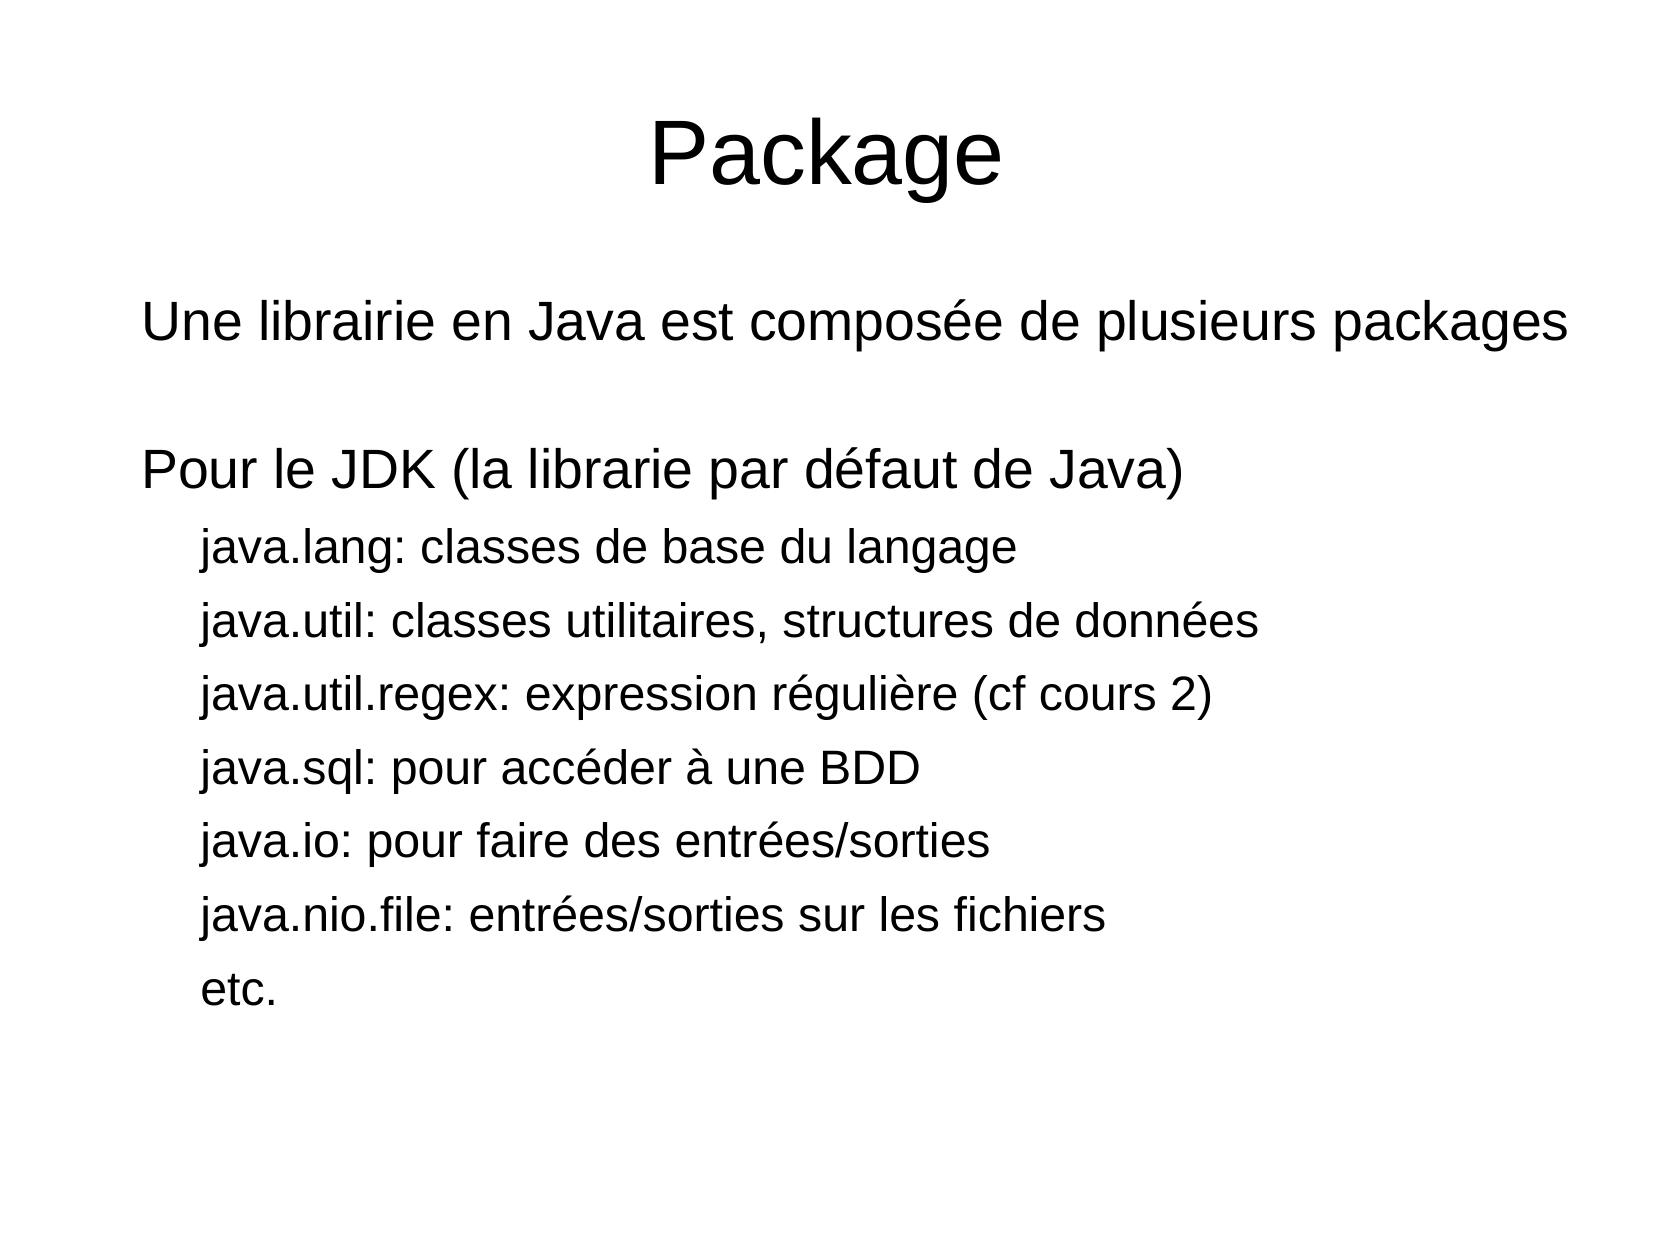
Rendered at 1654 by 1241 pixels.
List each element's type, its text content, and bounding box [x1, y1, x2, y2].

list Une librairie en Java est composée de plusieurs packages Pour le JDK (la librarie par défaut de Java) java.lang: classes de base du langage java.util: classes utilitaires, structures de données java.util.regex: expression régulière (cf cours 2) java.sql: pour accéder à une BDD java.io: pour faire des entrées/sorties java.nio.file: entrées/sorties sur les fichiers etc. [82, 290, 1571, 1126]
title Package [82, 49, 1571, 257]
